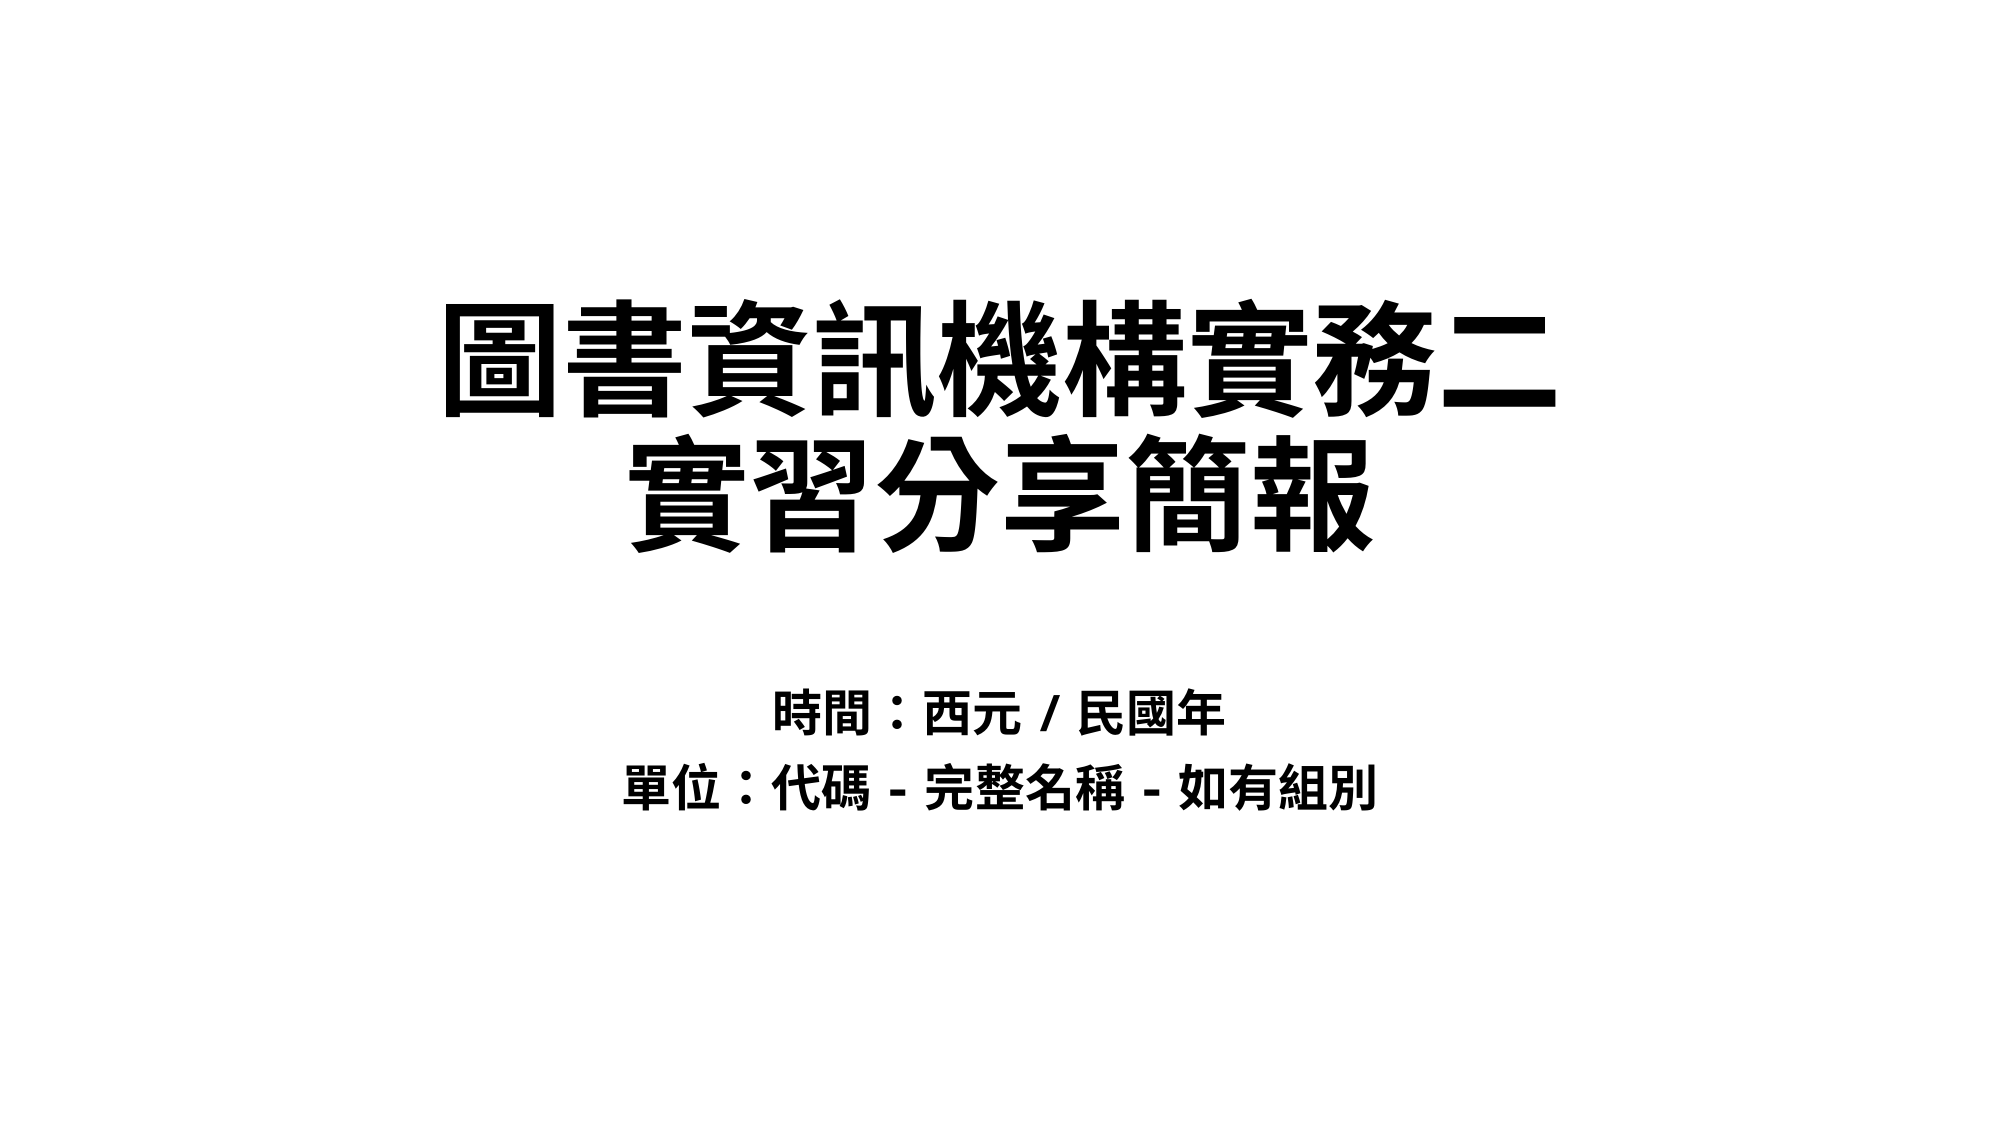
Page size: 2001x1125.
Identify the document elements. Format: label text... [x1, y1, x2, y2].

title 圖書資訊機構實務二 實習分享簡報 [249, 184, 1750, 576]
subtitle 時間：西元/民國年 單位：代碼-完整名稱-如有組別 [249, 680, 1750, 953]
